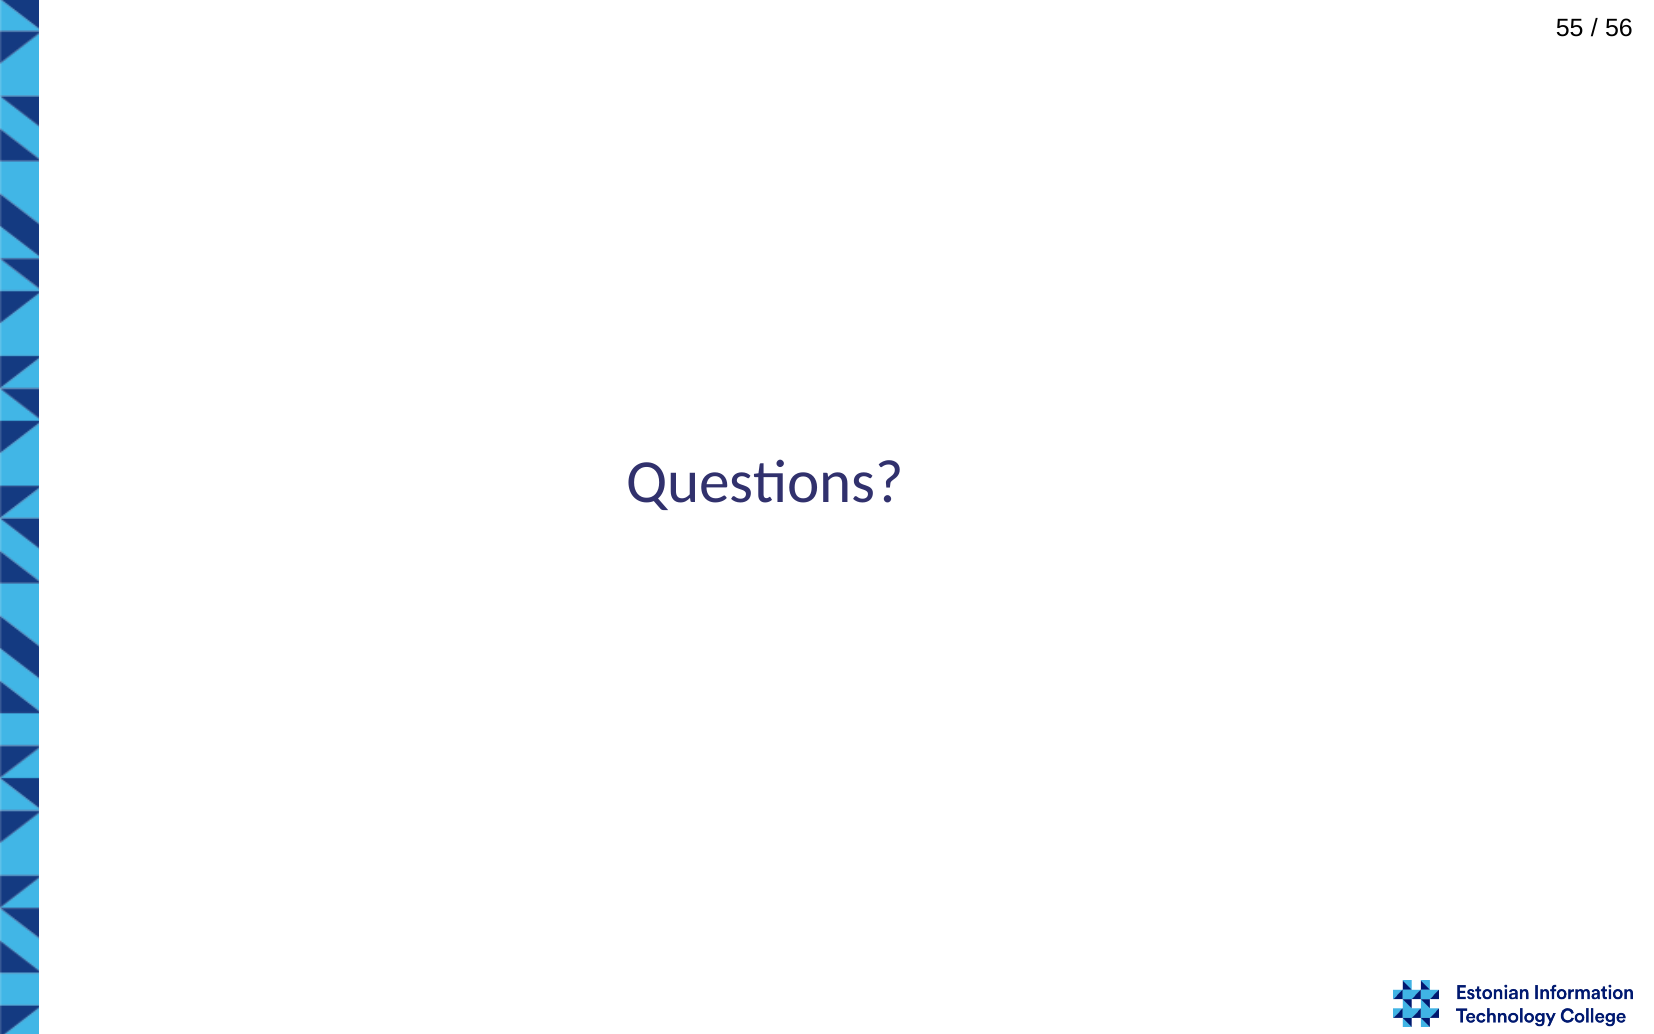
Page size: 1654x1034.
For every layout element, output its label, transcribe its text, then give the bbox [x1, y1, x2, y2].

title Questions? [625, 431, 1044, 544]
picture [1393, 980, 1633, 1027]
